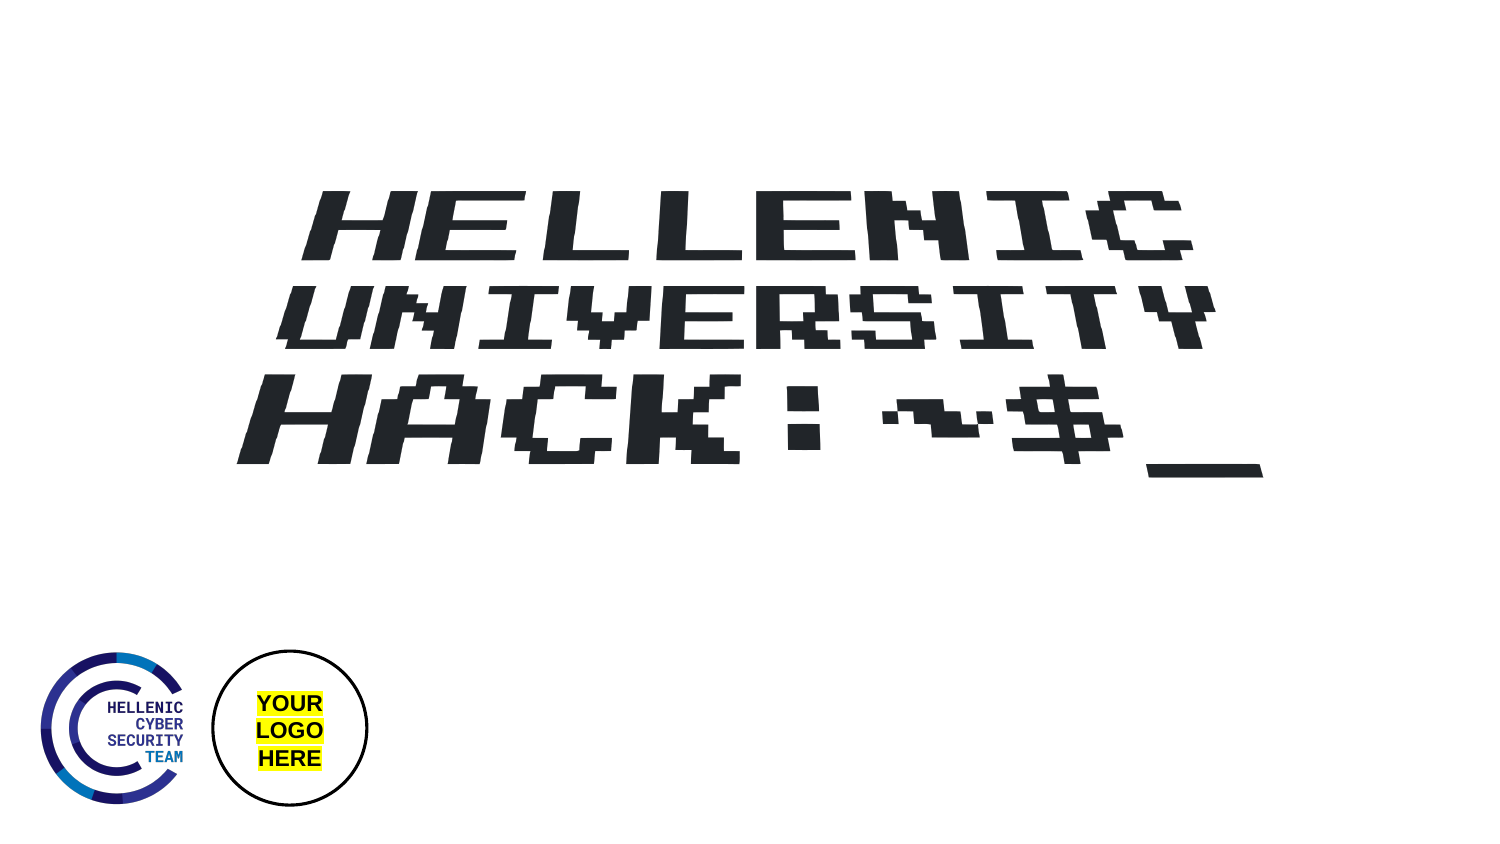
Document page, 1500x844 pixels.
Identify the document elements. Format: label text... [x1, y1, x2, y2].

text_box YOUR LOGO HERE [212, 651, 367, 806]
picture [39, 651, 194, 806]
picture [193, 150, 1307, 518]
